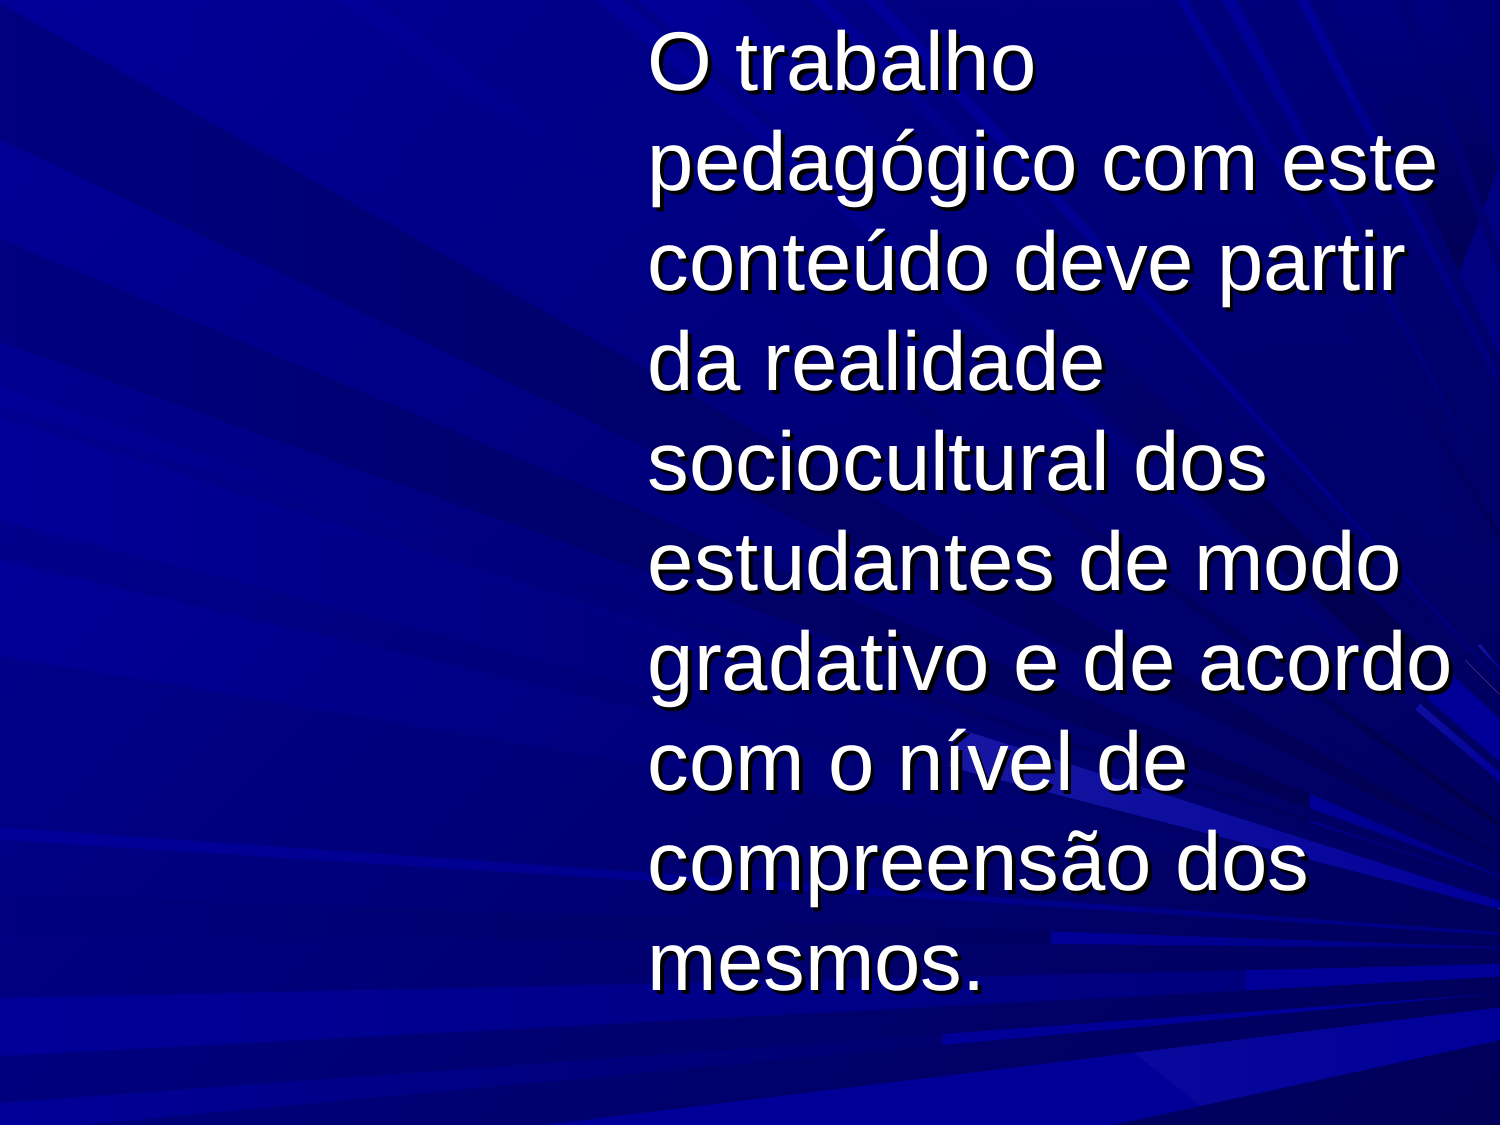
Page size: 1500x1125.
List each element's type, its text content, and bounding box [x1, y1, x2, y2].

text_box O trabalho pedagógico com este conteúdo deve partir da realidade sociocultural dos estudantes de modo gradativo e de acordo com o nível de compreensão dos mesmos. [632, 0, 1500, 1125]
